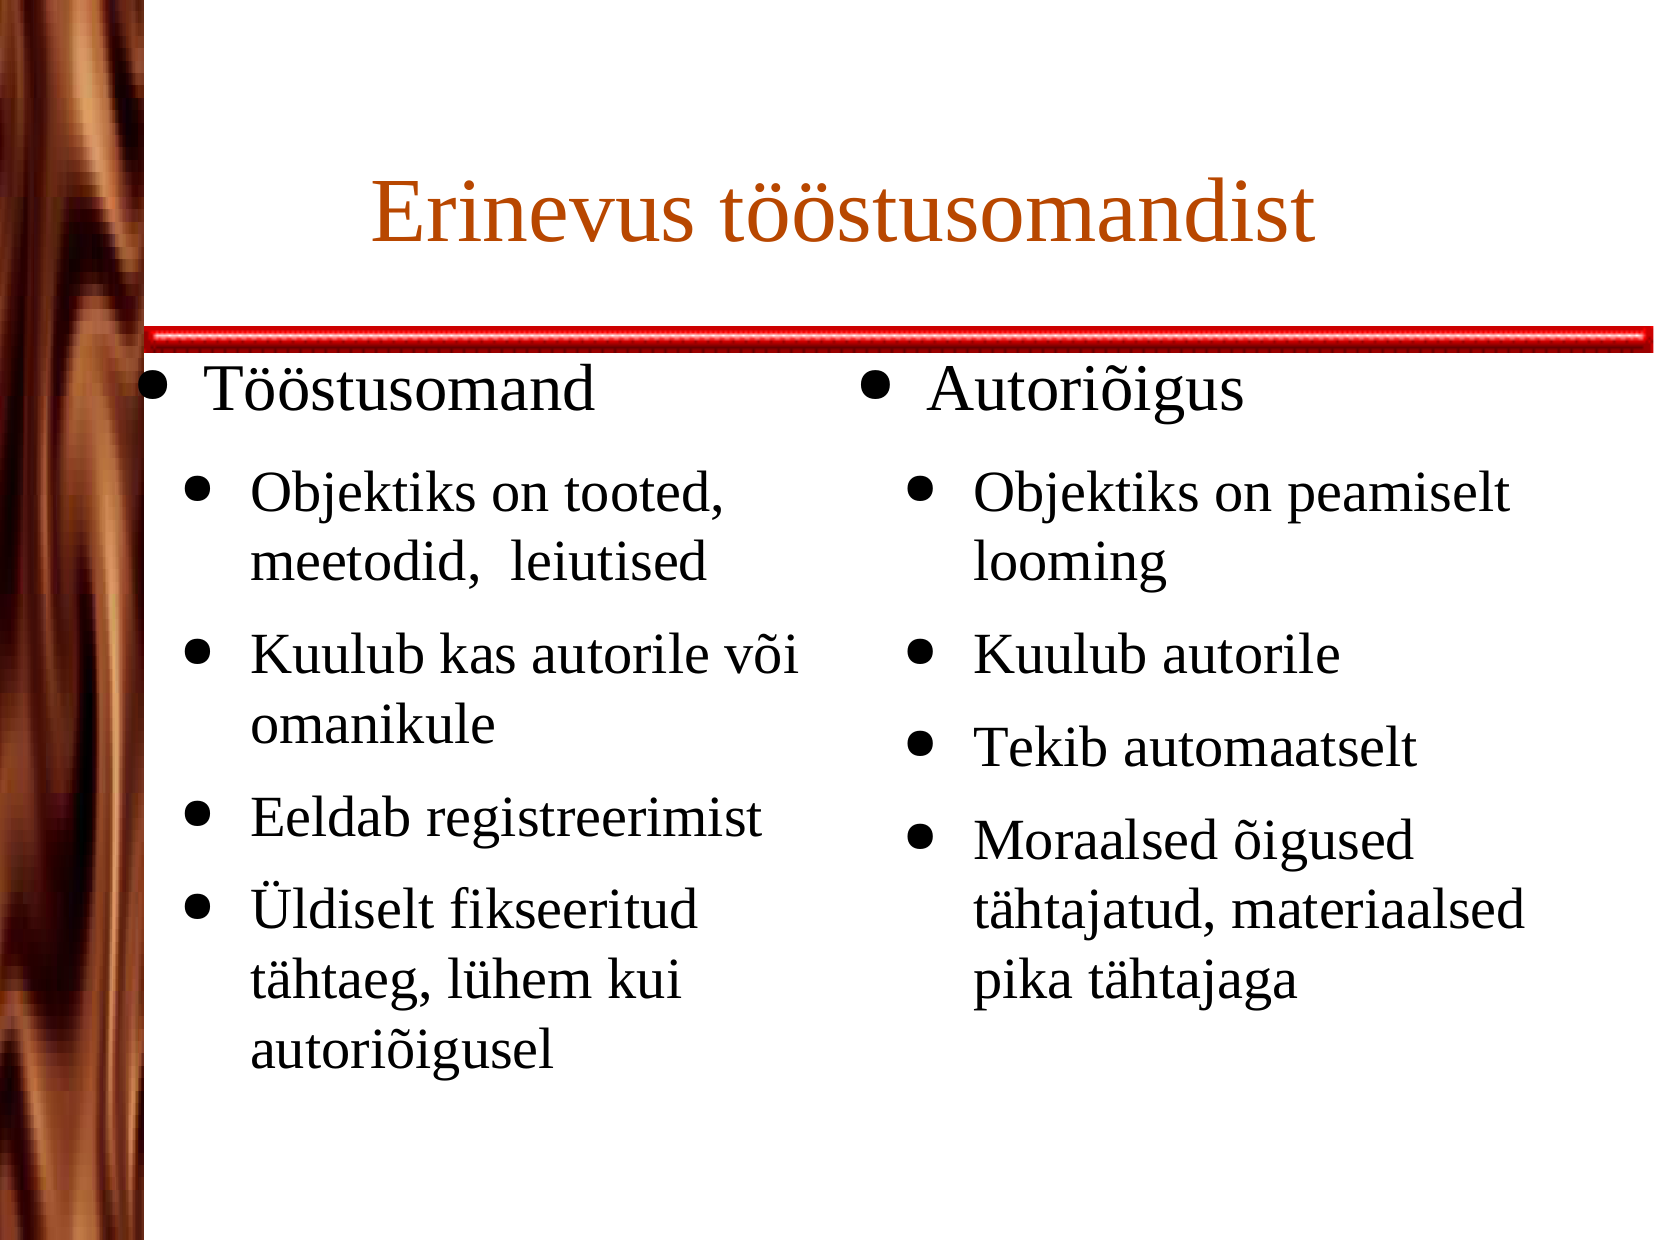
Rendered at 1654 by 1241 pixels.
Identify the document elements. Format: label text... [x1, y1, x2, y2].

list Autoriõigus Objektiks on peamiselt looming Kuulub autorile Tekib automaatselt Moraalsed õigused tähtajatud, materiaalsed pika tähtajaga [844, 344, 1533, 1164]
list Tööstusomand Objektiks on tooted, meetodid, leiutised Kuulub kas autorile või omanikule Eeldab registreerimist Üldiselt fikseeritud tähtaeg, lühem kui autoriõigusel [121, 344, 810, 1164]
picture [0, 0, 1654, 1240]
title Erinevus tööstusomandist [121, 100, 1533, 312]
